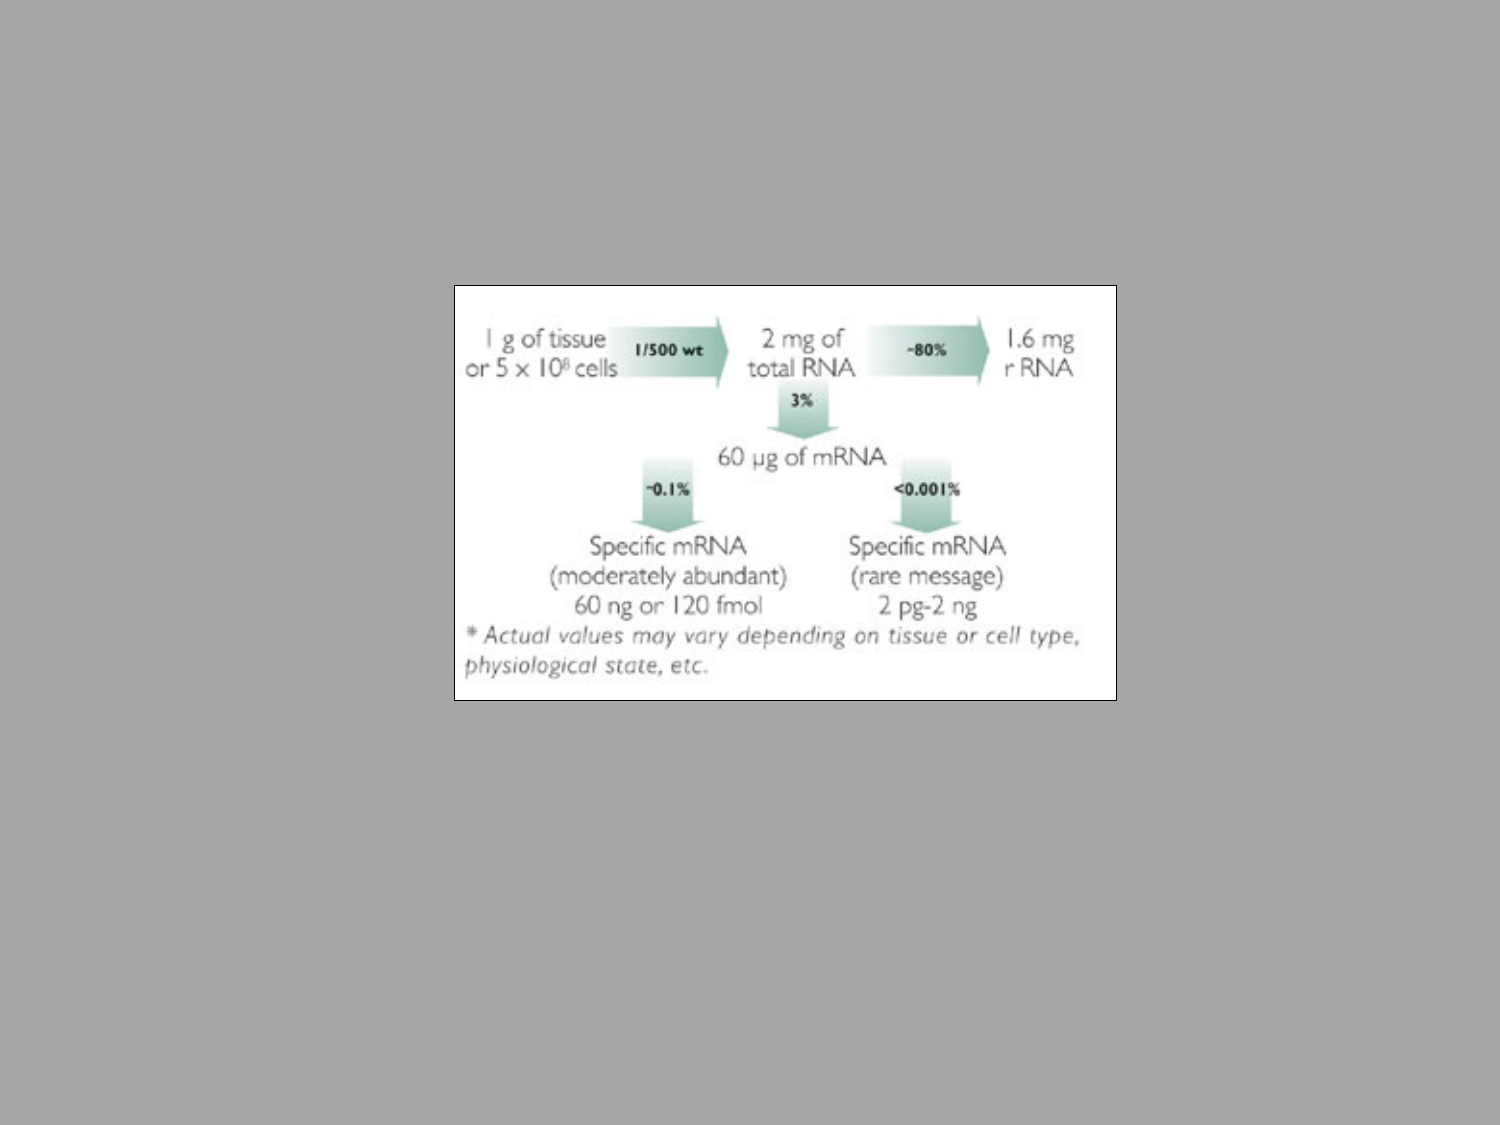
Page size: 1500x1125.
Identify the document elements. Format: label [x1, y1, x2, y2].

picture [454, 285, 1117, 700]
